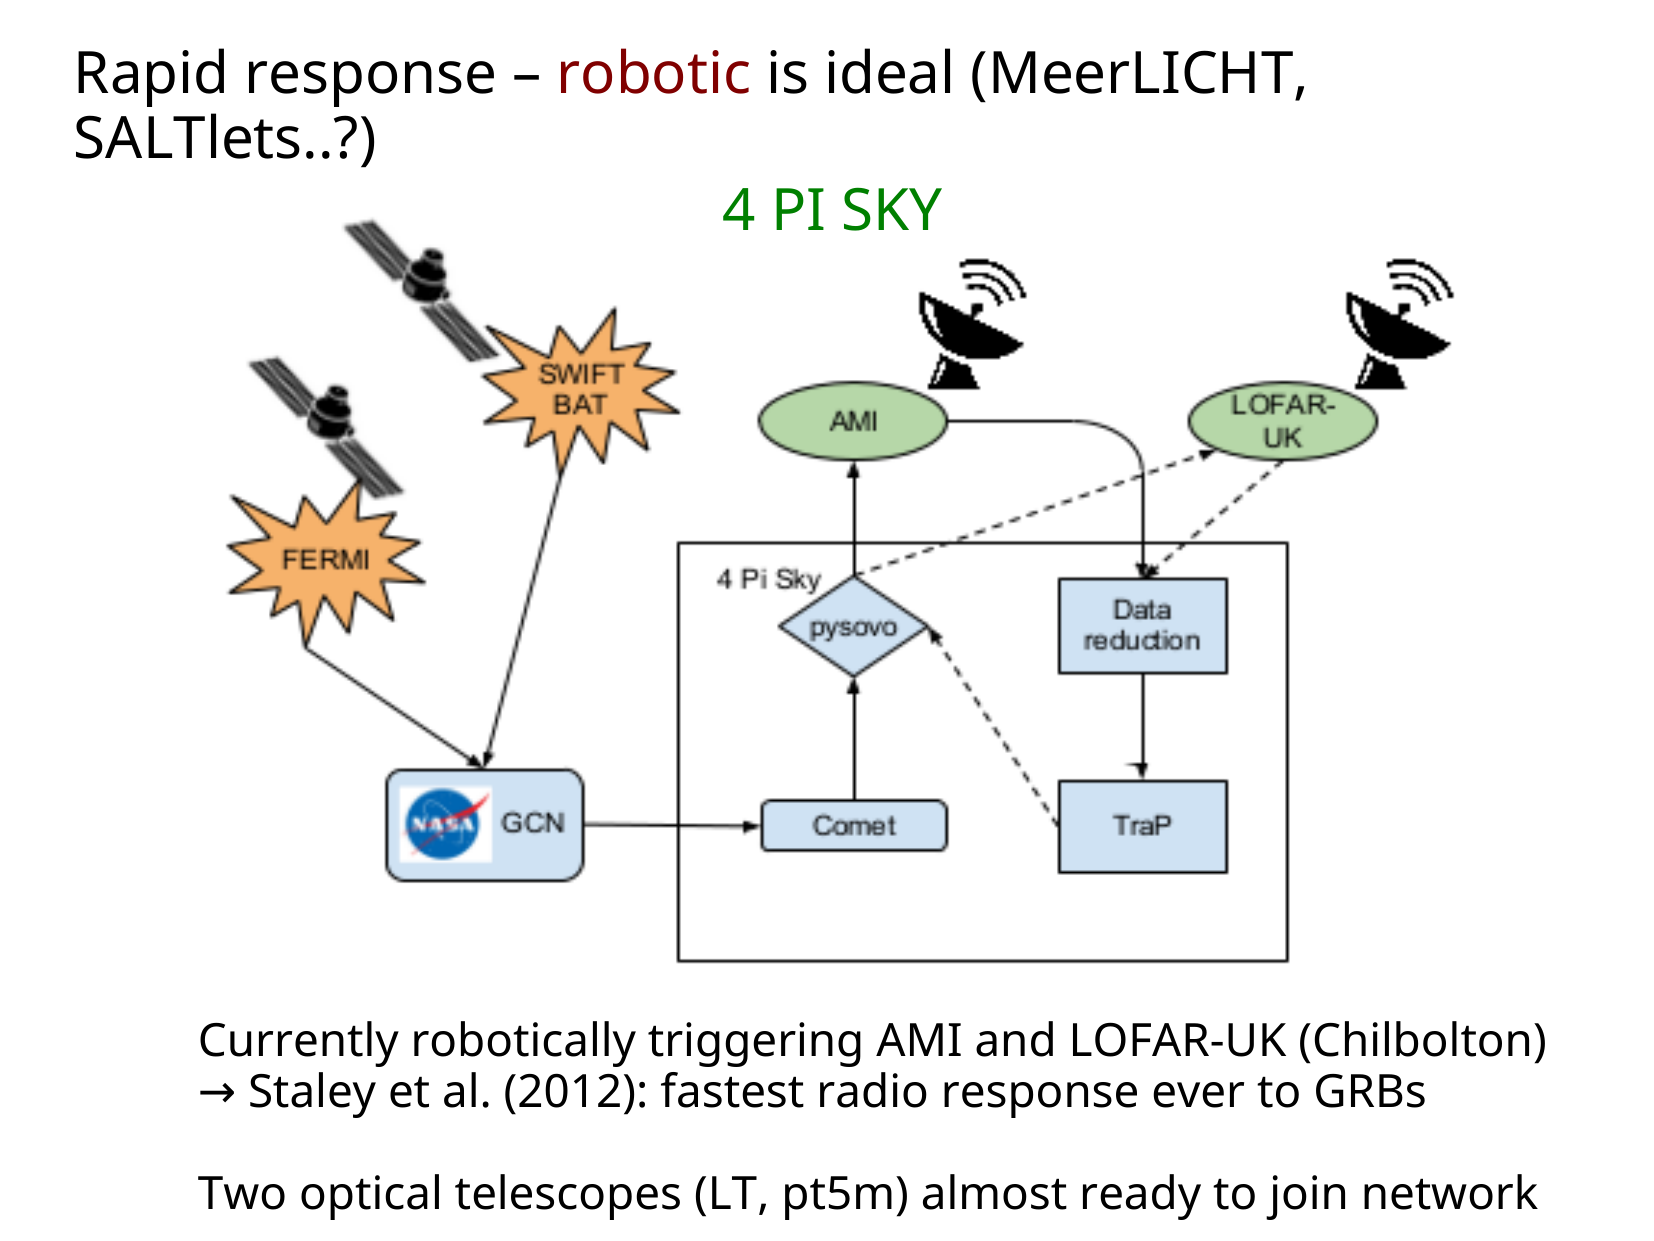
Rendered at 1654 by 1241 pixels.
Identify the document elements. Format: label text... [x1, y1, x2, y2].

text_box Currently robotically triggering AMI and LOFAR-UK (Chilbolton) → Staley et al. (2012): fastest radio response ever to GRBs Two optical telescopes (LT, pt5m) almost ready to join network [183, 1008, 1566, 1126]
text_box Rapid response – robotic is ideal (MeerLICHT, SALTlets..?) [59, 29, 1595, 1173]
text_box 4 PI SKY [610, 171, 1056, 252]
picture [141, 188, 1512, 1016]
